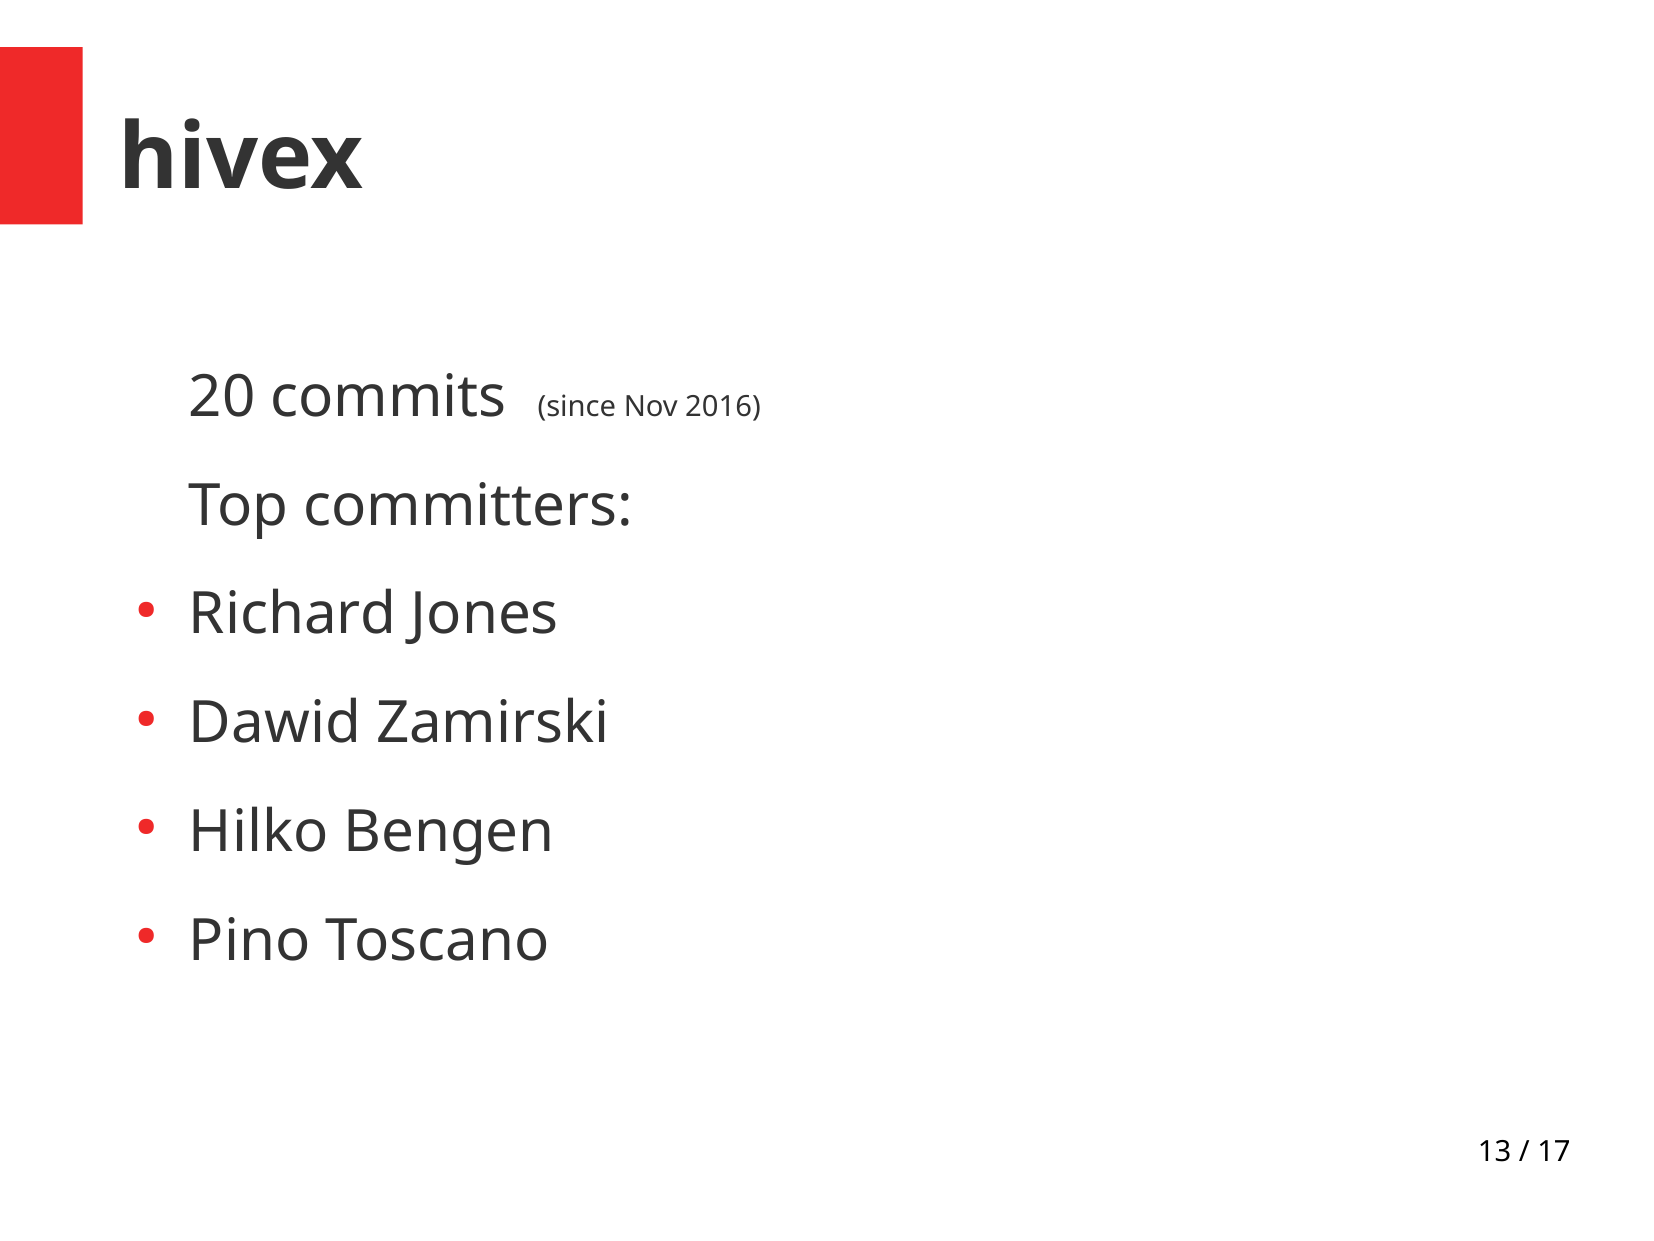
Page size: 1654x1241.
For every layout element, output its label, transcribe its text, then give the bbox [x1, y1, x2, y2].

title hivex [118, 49, 1571, 257]
list 20 commits (since Nov 2016) Top committers: Richard Jones Dawid Zamirski Hilko Bengen Pino Toscano [118, 354, 1536, 1074]
